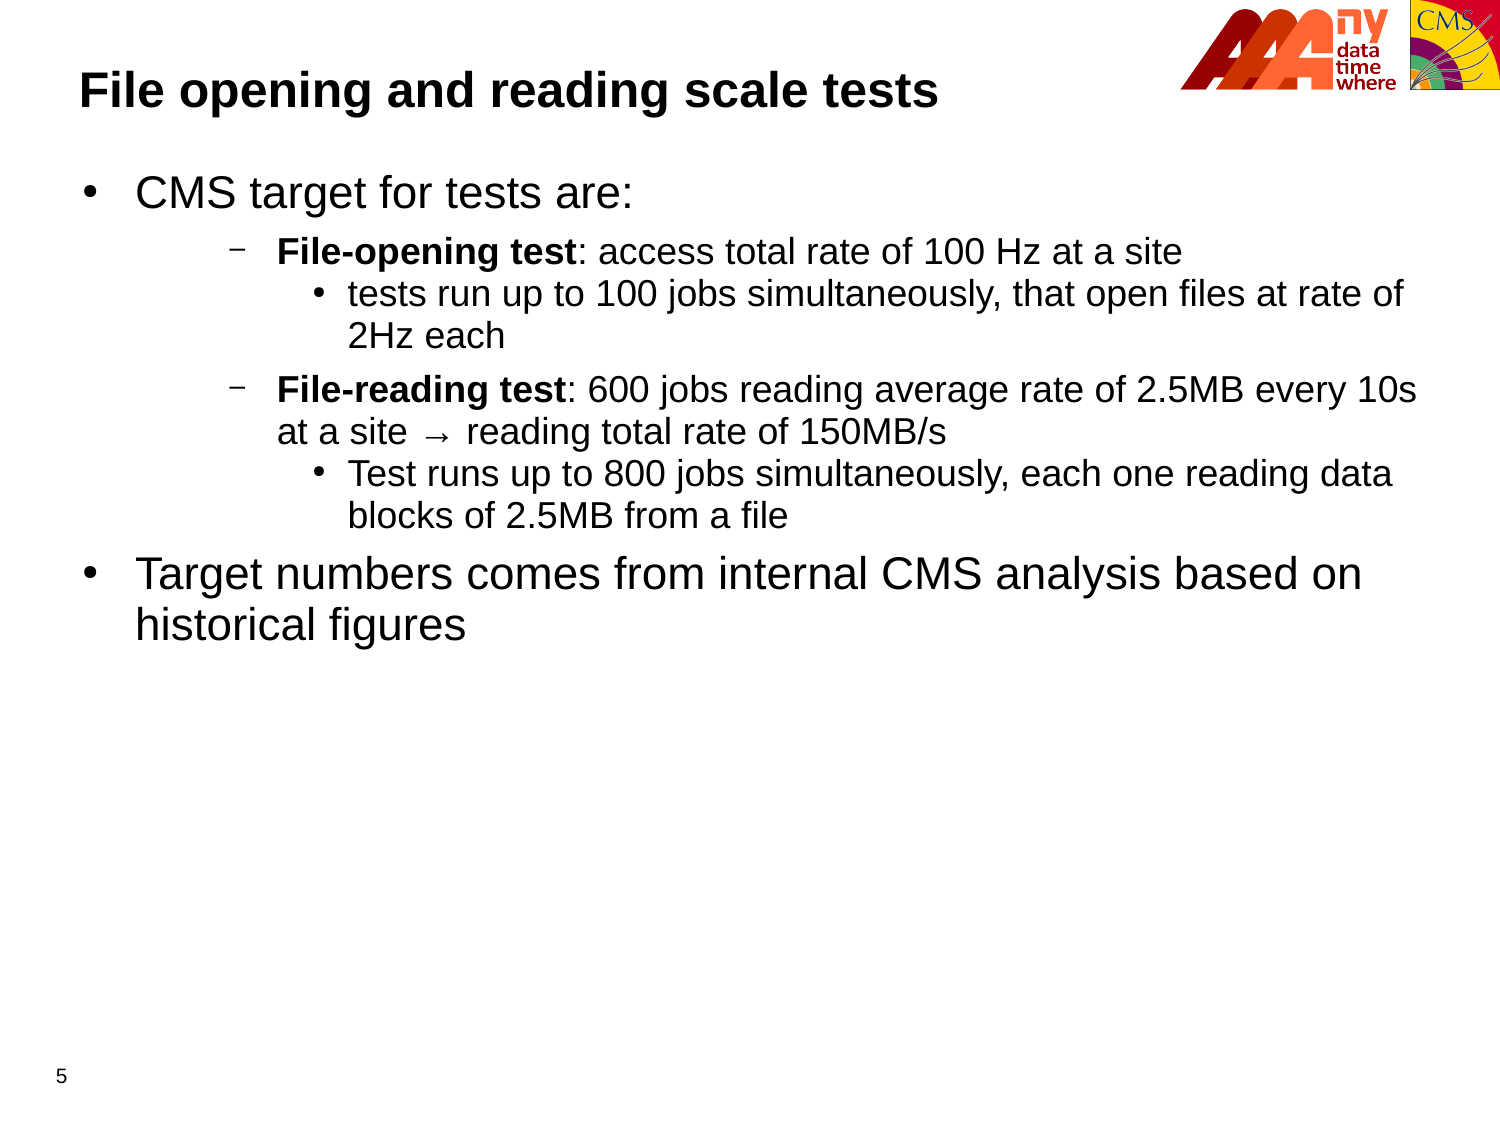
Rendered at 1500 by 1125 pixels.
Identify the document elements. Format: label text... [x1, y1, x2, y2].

title File opening and reading scale tests [64, 54, 1198, 147]
picture [1180, 9, 1396, 90]
list CMS target for tests are: File-opening test: access total rate of 100 Hz at a site tests run up to 100 jobs simultaneously, that open files at rate of 2Hz each File-reading test: 600 jobs reading average rate of 2.5MB every 10s at a site → reading total rate of 150MB/s Test runs up to 800 jobs simultaneously, each one reading data blocks of 2.5MB from a file Target numbers comes from internal CMS analysis based on historical figures [64, 167, 1436, 976]
picture [1410, 0, 1500, 90]
